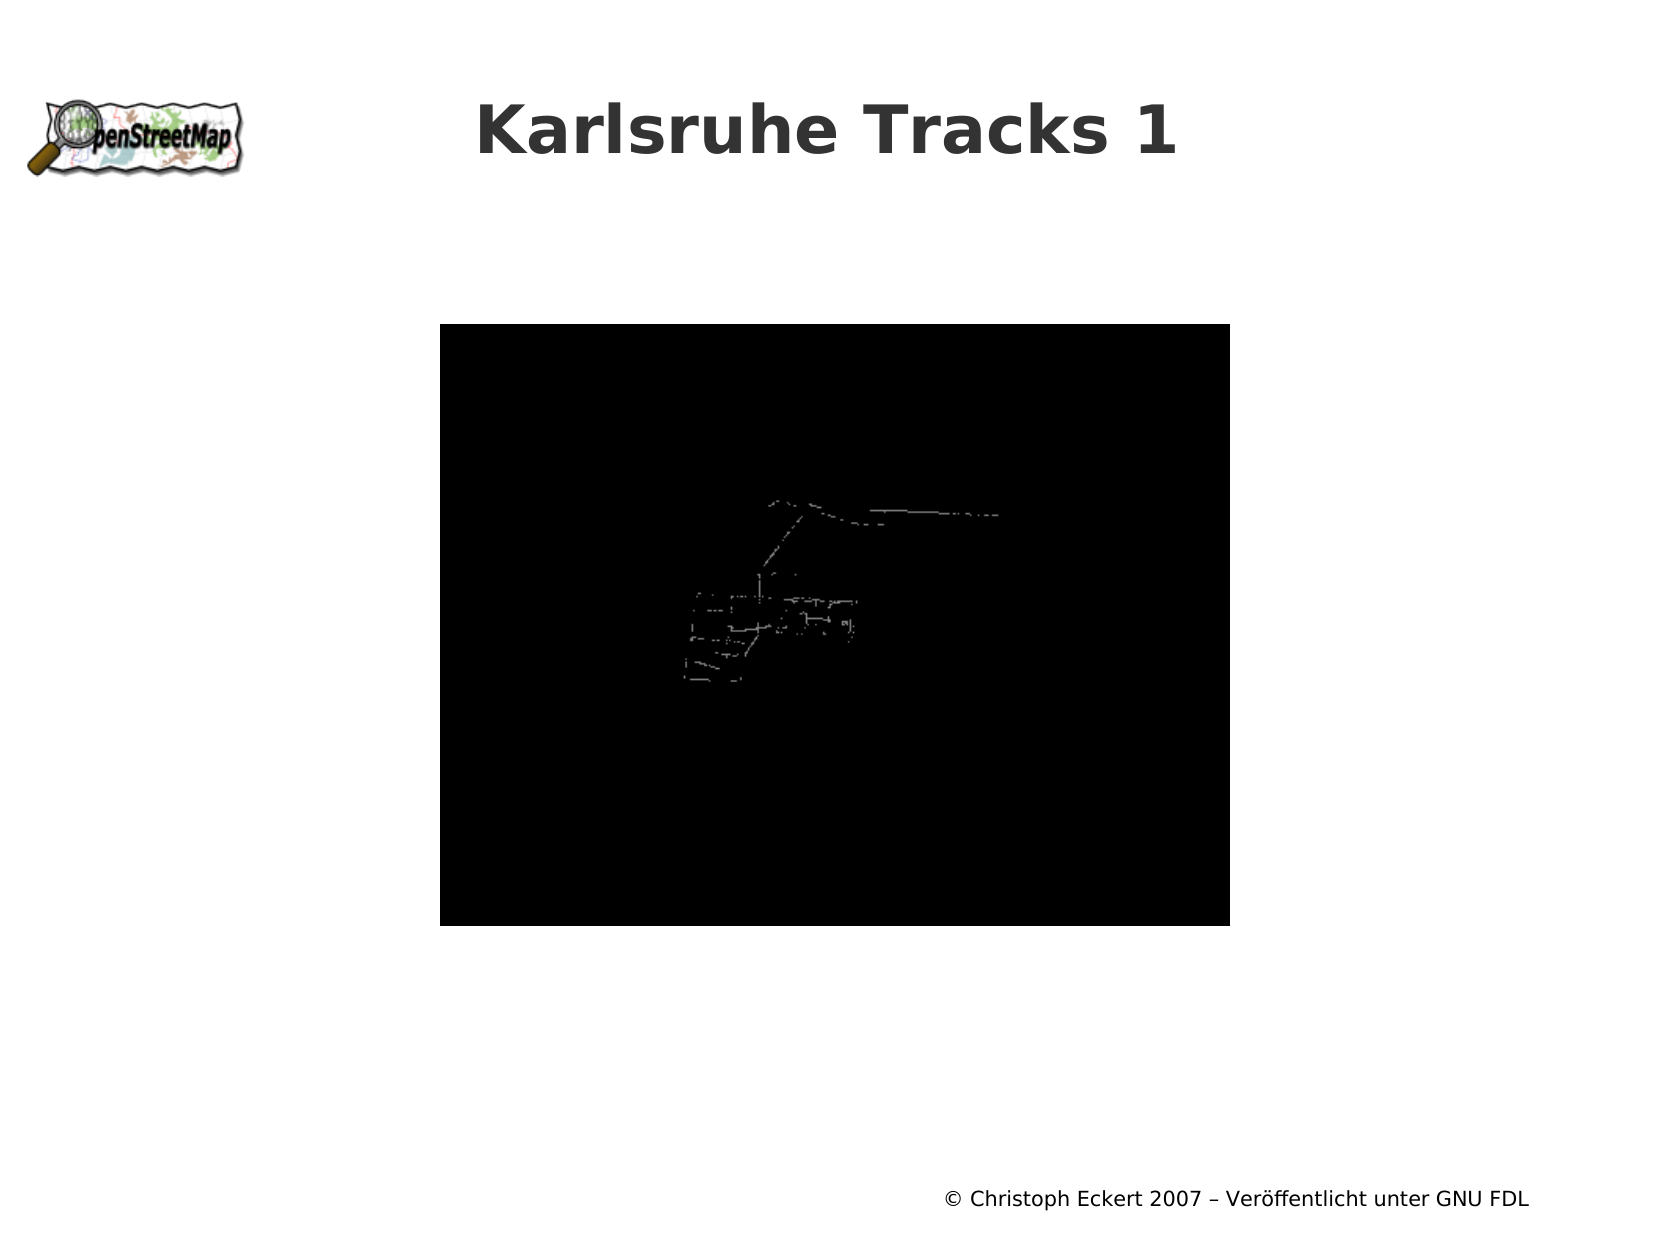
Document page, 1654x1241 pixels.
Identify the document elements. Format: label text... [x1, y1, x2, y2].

picture [26, 98, 121, 177]
picture [440, 324, 1230, 926]
title Karlsruhe Tracks 1 [121, 91, 1534, 299]
